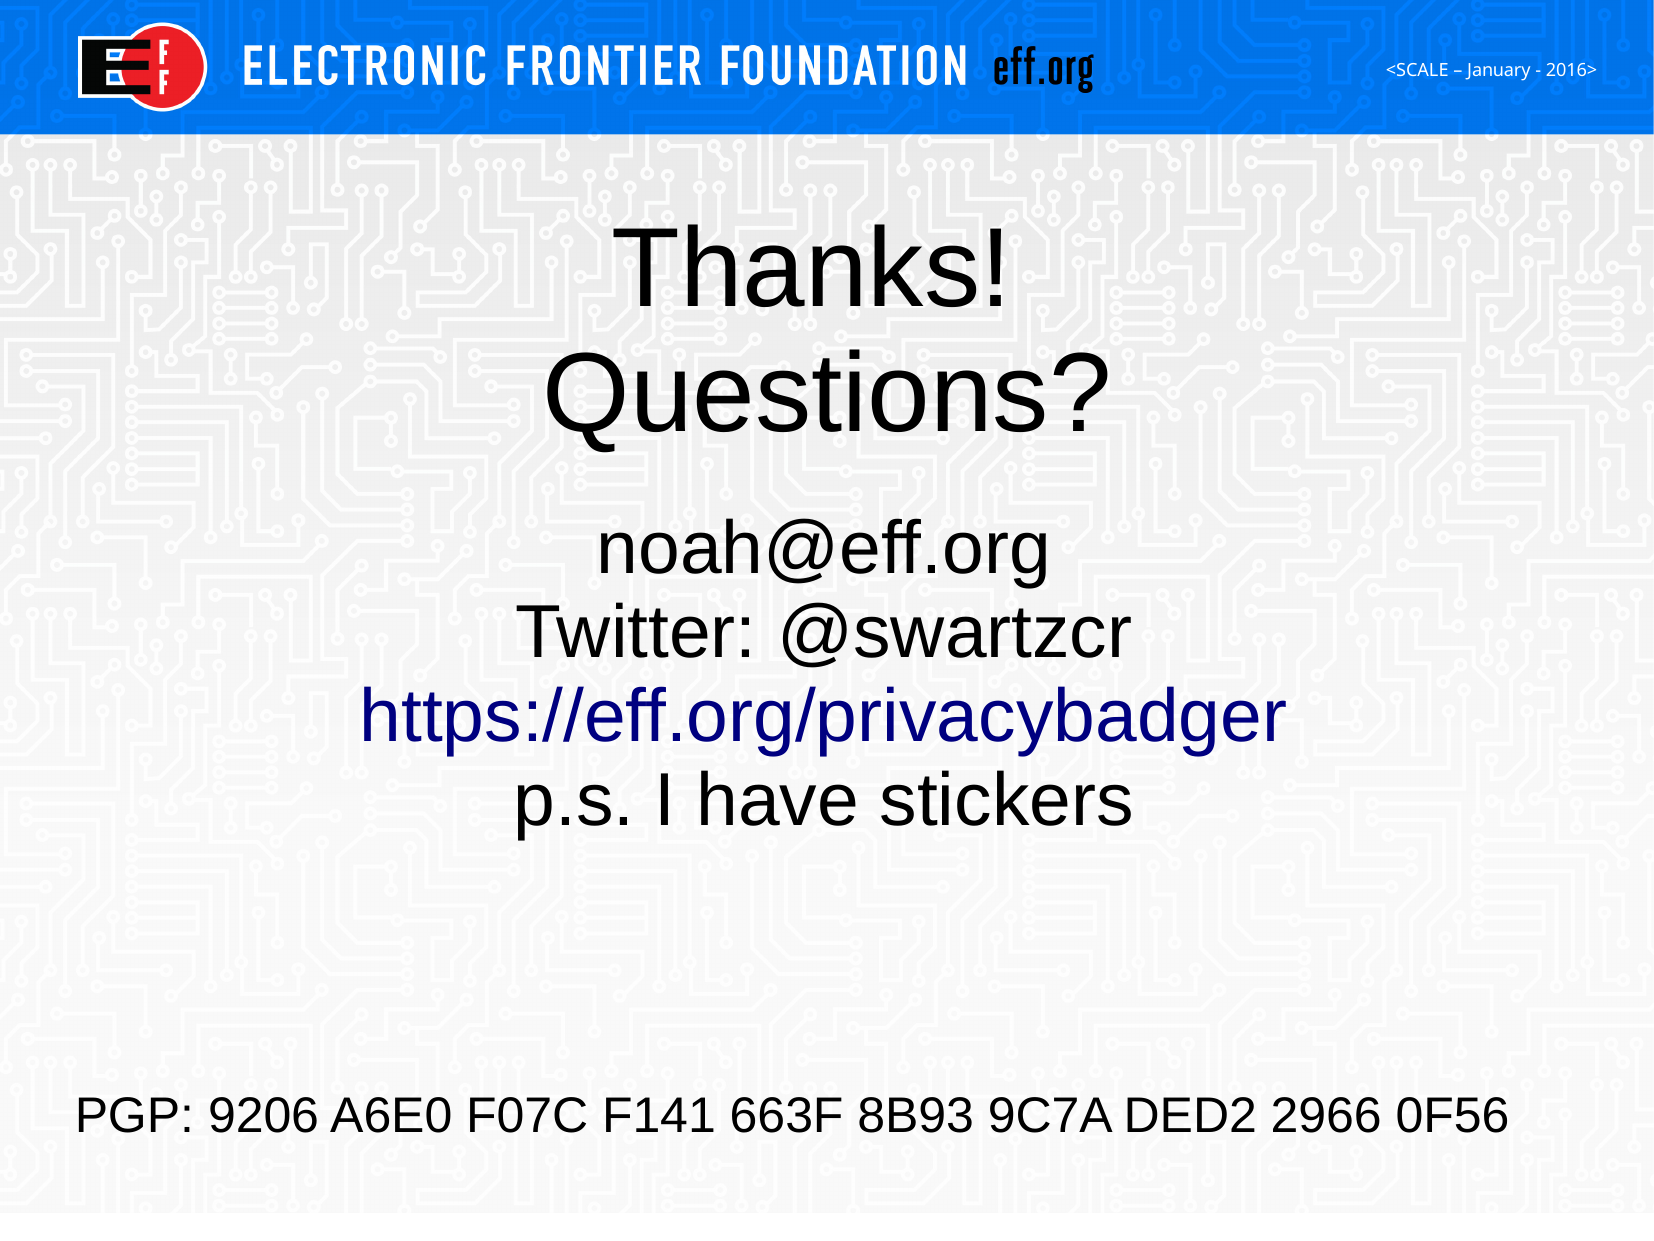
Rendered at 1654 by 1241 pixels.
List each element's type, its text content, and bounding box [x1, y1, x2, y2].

text_box PGP: 9206 A6E0 F07C F141 663F 8B93 9C7A DED2 2966 0F56 [60, 1080, 1591, 1152]
text_box noah@eff.org Twitter: @swartzcr https://eff.org/privacybadger p.s. I have stickers [345, 498, 1306, 849]
picture [0, 0, 1654, 1213]
subtitle Thanks! Questions? [124, 180, 1531, 481]
